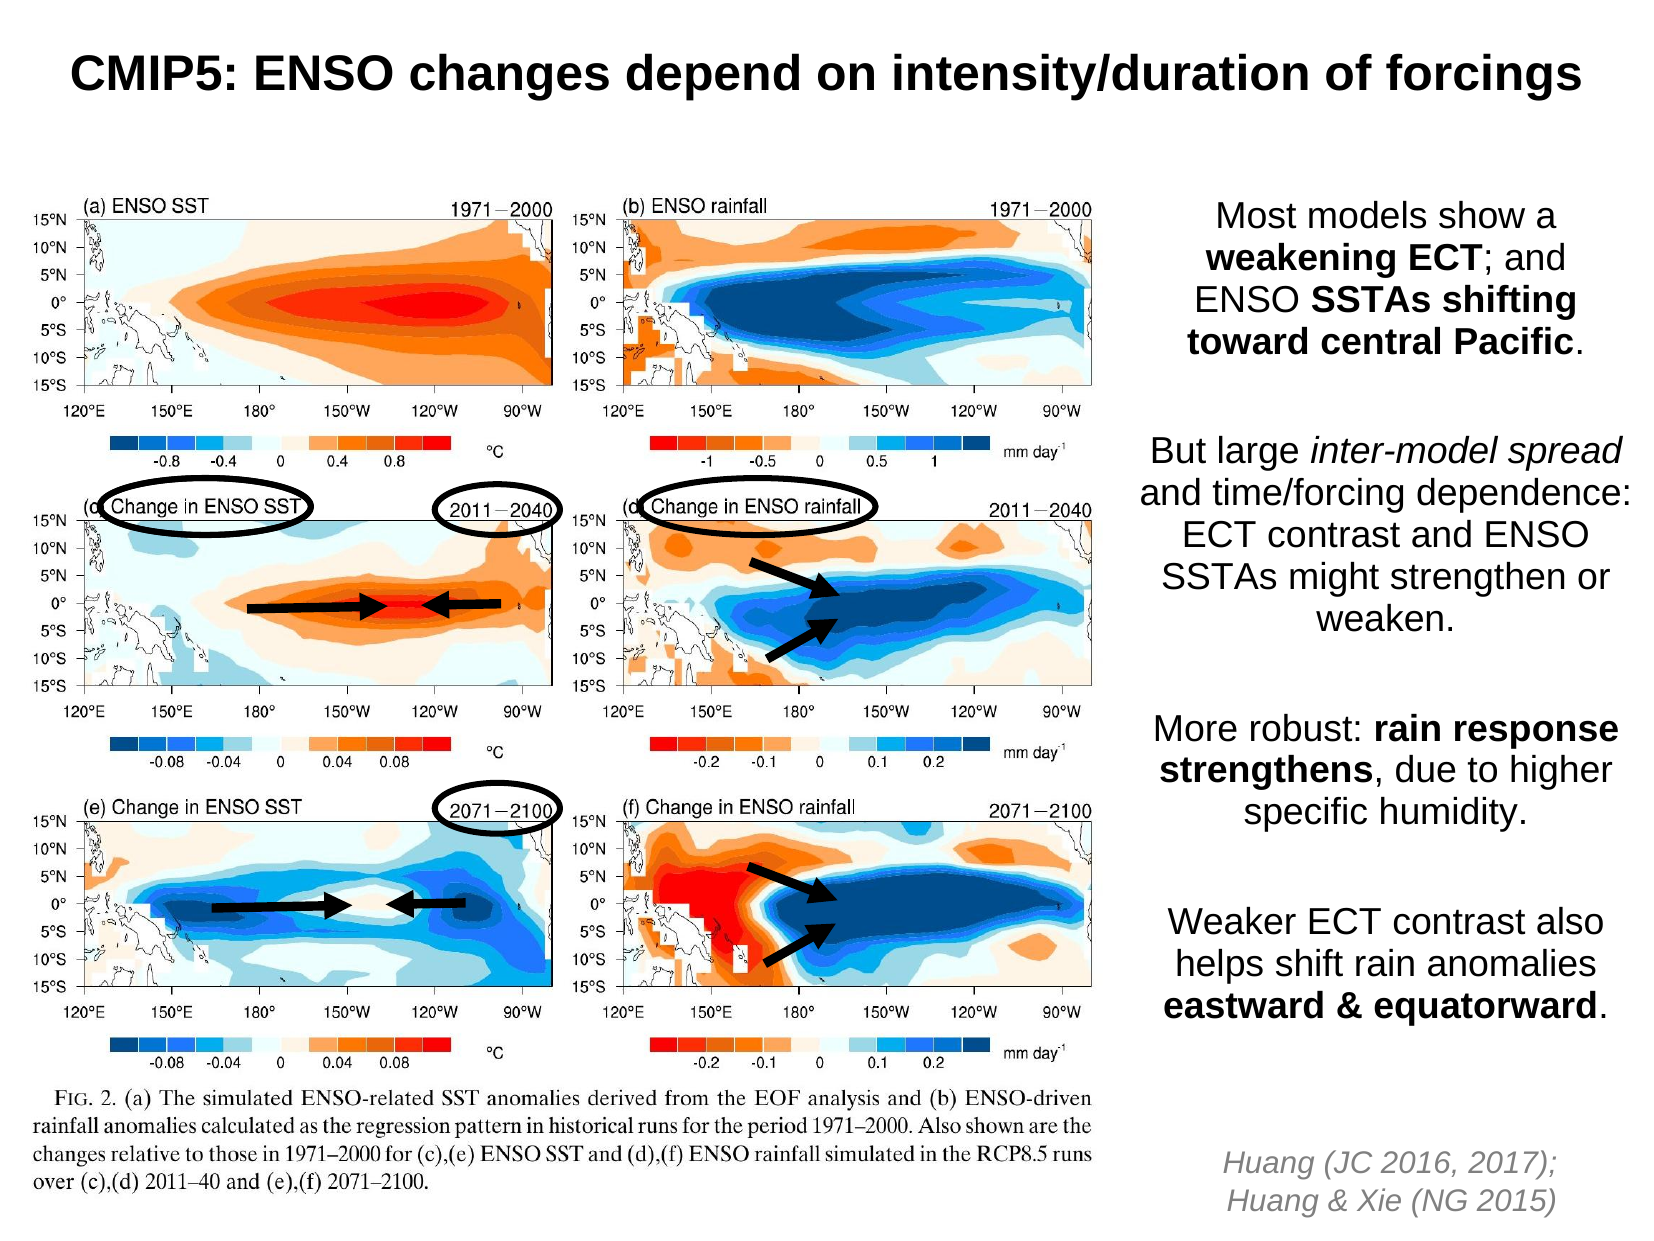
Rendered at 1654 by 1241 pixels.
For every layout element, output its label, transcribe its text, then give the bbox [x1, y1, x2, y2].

text_box CMIP5: ENSO changes depend on intensity/duration of forcings [39, 31, 1615, 101]
text_box Huang (JC 2016, 2017); Huang & Xie (NG 2015) [1207, 1135, 1573, 1225]
text_box More robust: rain response strengthens, due to higher specific humidity. [1118, 701, 1654, 840]
text_box But large inter-model spread and time/forcing dependence: ECT contrast and ENSO SSTAs might strengthen or weaken. [1118, 423, 1654, 647]
text_box Weaker ECT contrast also helps shift rain anomalies eastward & equatorward. [1118, 894, 1654, 1034]
text_box Most models show a weakening ECT; and ENSO SSTAs shifting toward central Pacific. [1118, 188, 1654, 370]
picture [14, 187, 1110, 1204]
